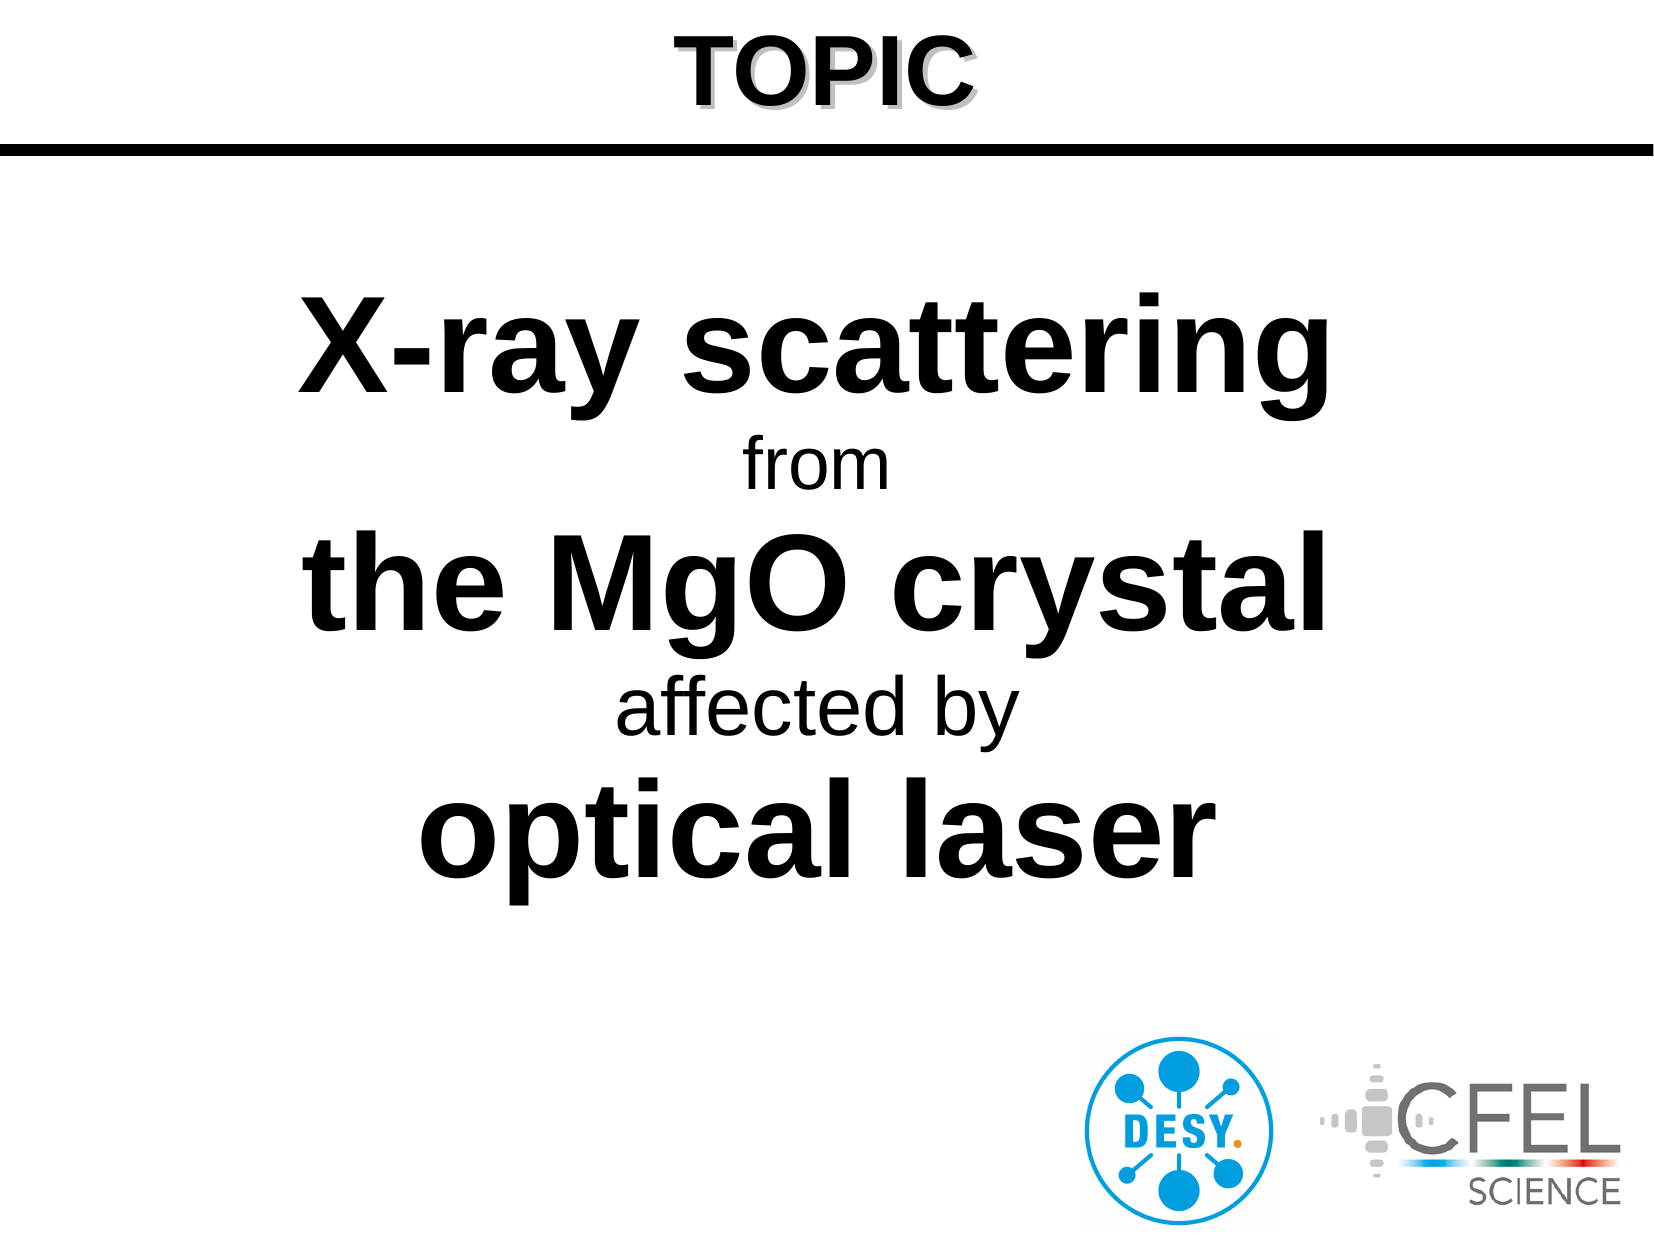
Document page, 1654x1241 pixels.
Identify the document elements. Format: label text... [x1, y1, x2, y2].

title TOPIC [0, 0, 1654, 151]
picture [1320, 1064, 1621, 1213]
picture [1080, 1032, 1278, 1231]
title X-ray scattering from the MgO crystal affected by optical laser [195, 199, 1441, 976]
